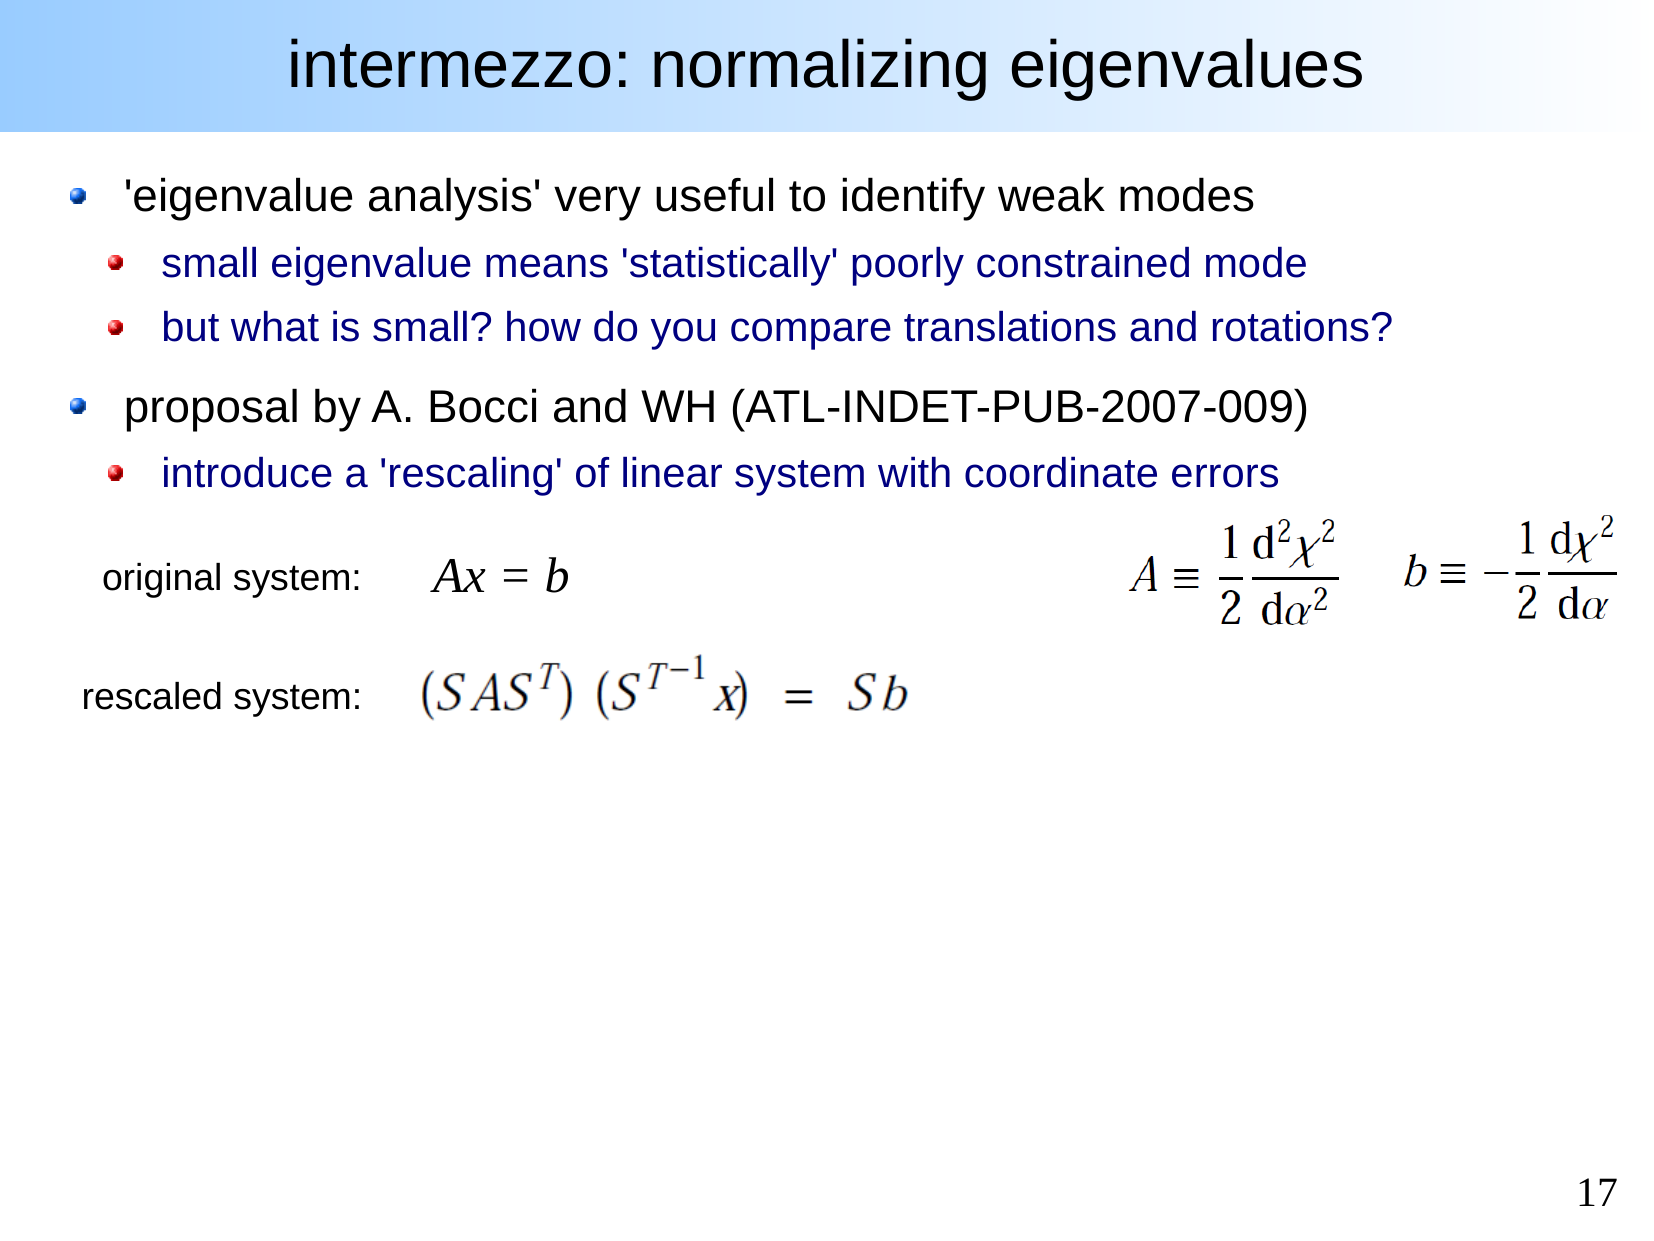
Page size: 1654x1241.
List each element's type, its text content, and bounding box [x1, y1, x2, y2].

title intermezzo: normalizing eigenvalues [82, 19, 1571, 108]
picture [1403, 509, 1629, 631]
text_box rescaled system: [66, 668, 389, 726]
picture [1121, 514, 1347, 638]
text_box original system: [87, 549, 388, 607]
text_box Ax = b [418, 540, 585, 611]
list 'eigenvalue analysis' very useful to identify weak modes small eigenvalue means 'statistically' poorly constrained mode but what is small? how do you compare translations and rotations? proposal by A. Bocci and WH (ATL-INDET-PUB-2007-009) introduce a 'rescaling' of linear system with coordinate errors [53, 170, 1542, 1109]
picture [404, 639, 926, 745]
